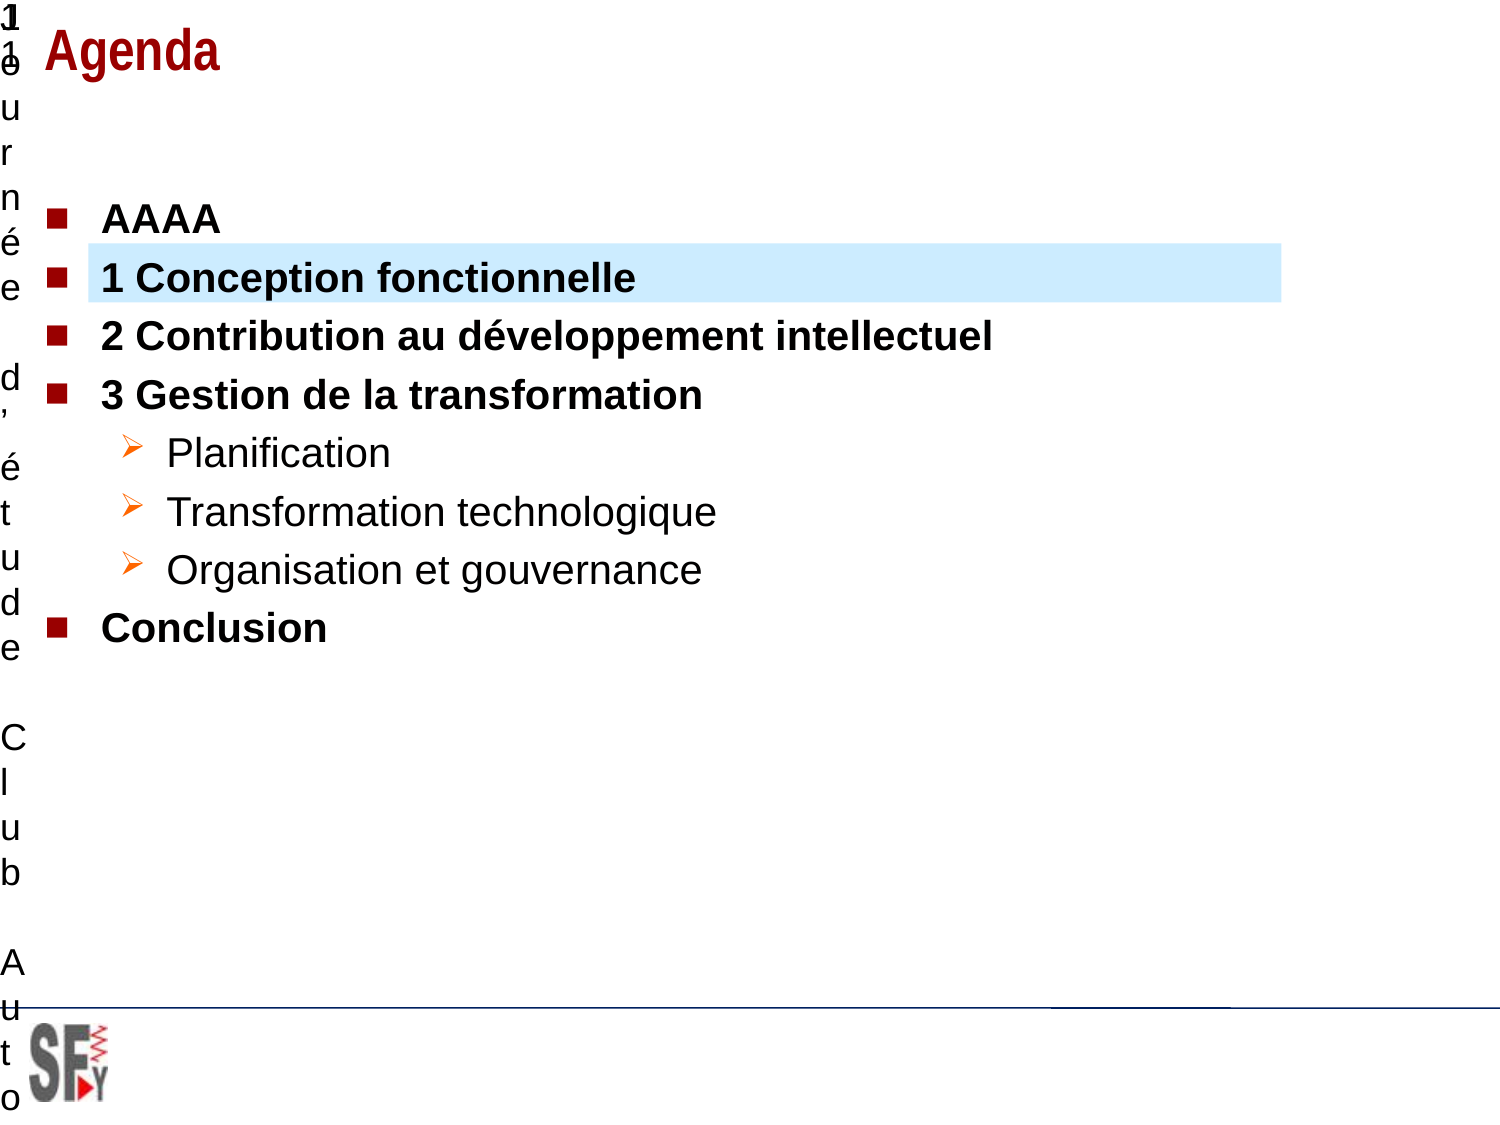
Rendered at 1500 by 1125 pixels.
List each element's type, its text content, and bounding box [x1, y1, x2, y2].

picture [29, 1023, 108, 1102]
list AAAA 1 Conception fonctionnelle 2 Contribution au développement intellectuel 3 Gestion de la transformation Planification Transformation technologique Organisation et gouvernance Conclusion [29, 184, 1471, 988]
title Agenda [29, 12, 1471, 138]
